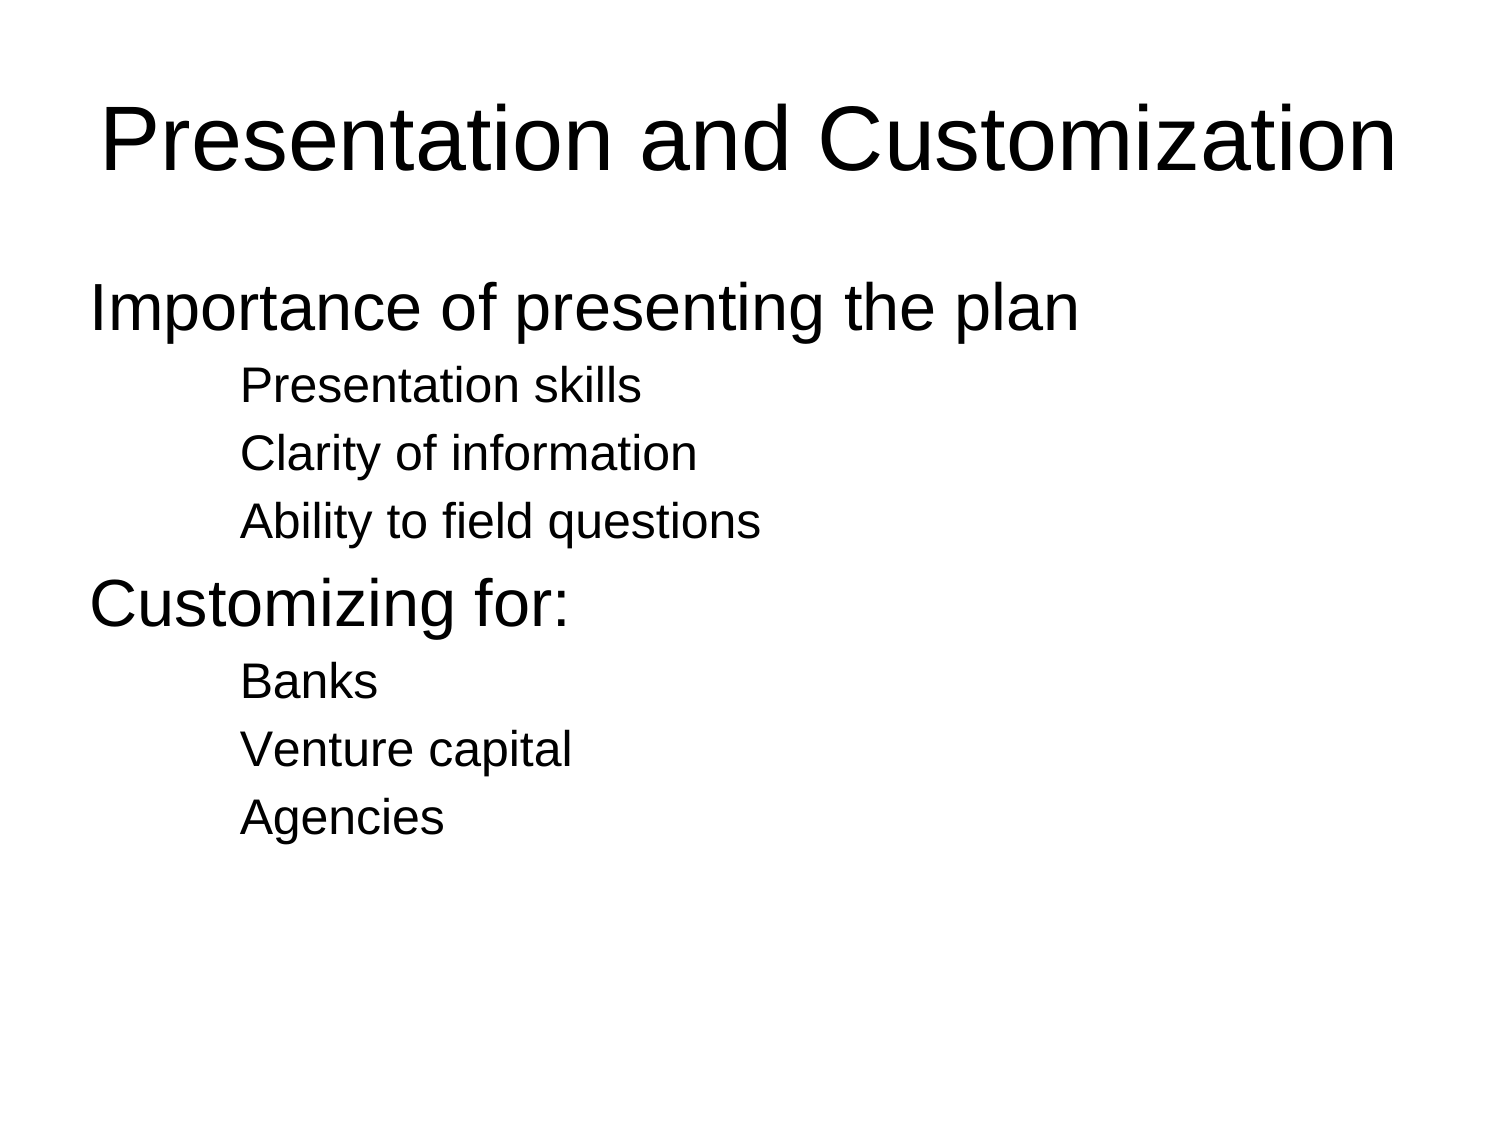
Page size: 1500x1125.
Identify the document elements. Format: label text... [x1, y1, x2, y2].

title Presentation and Customization [75, 45, 1426, 233]
list Importance of presenting the plan Presentation skills Clarity of information Ability to field questions Customizing for: Banks Venture capital Agencies [75, 262, 1426, 1006]
